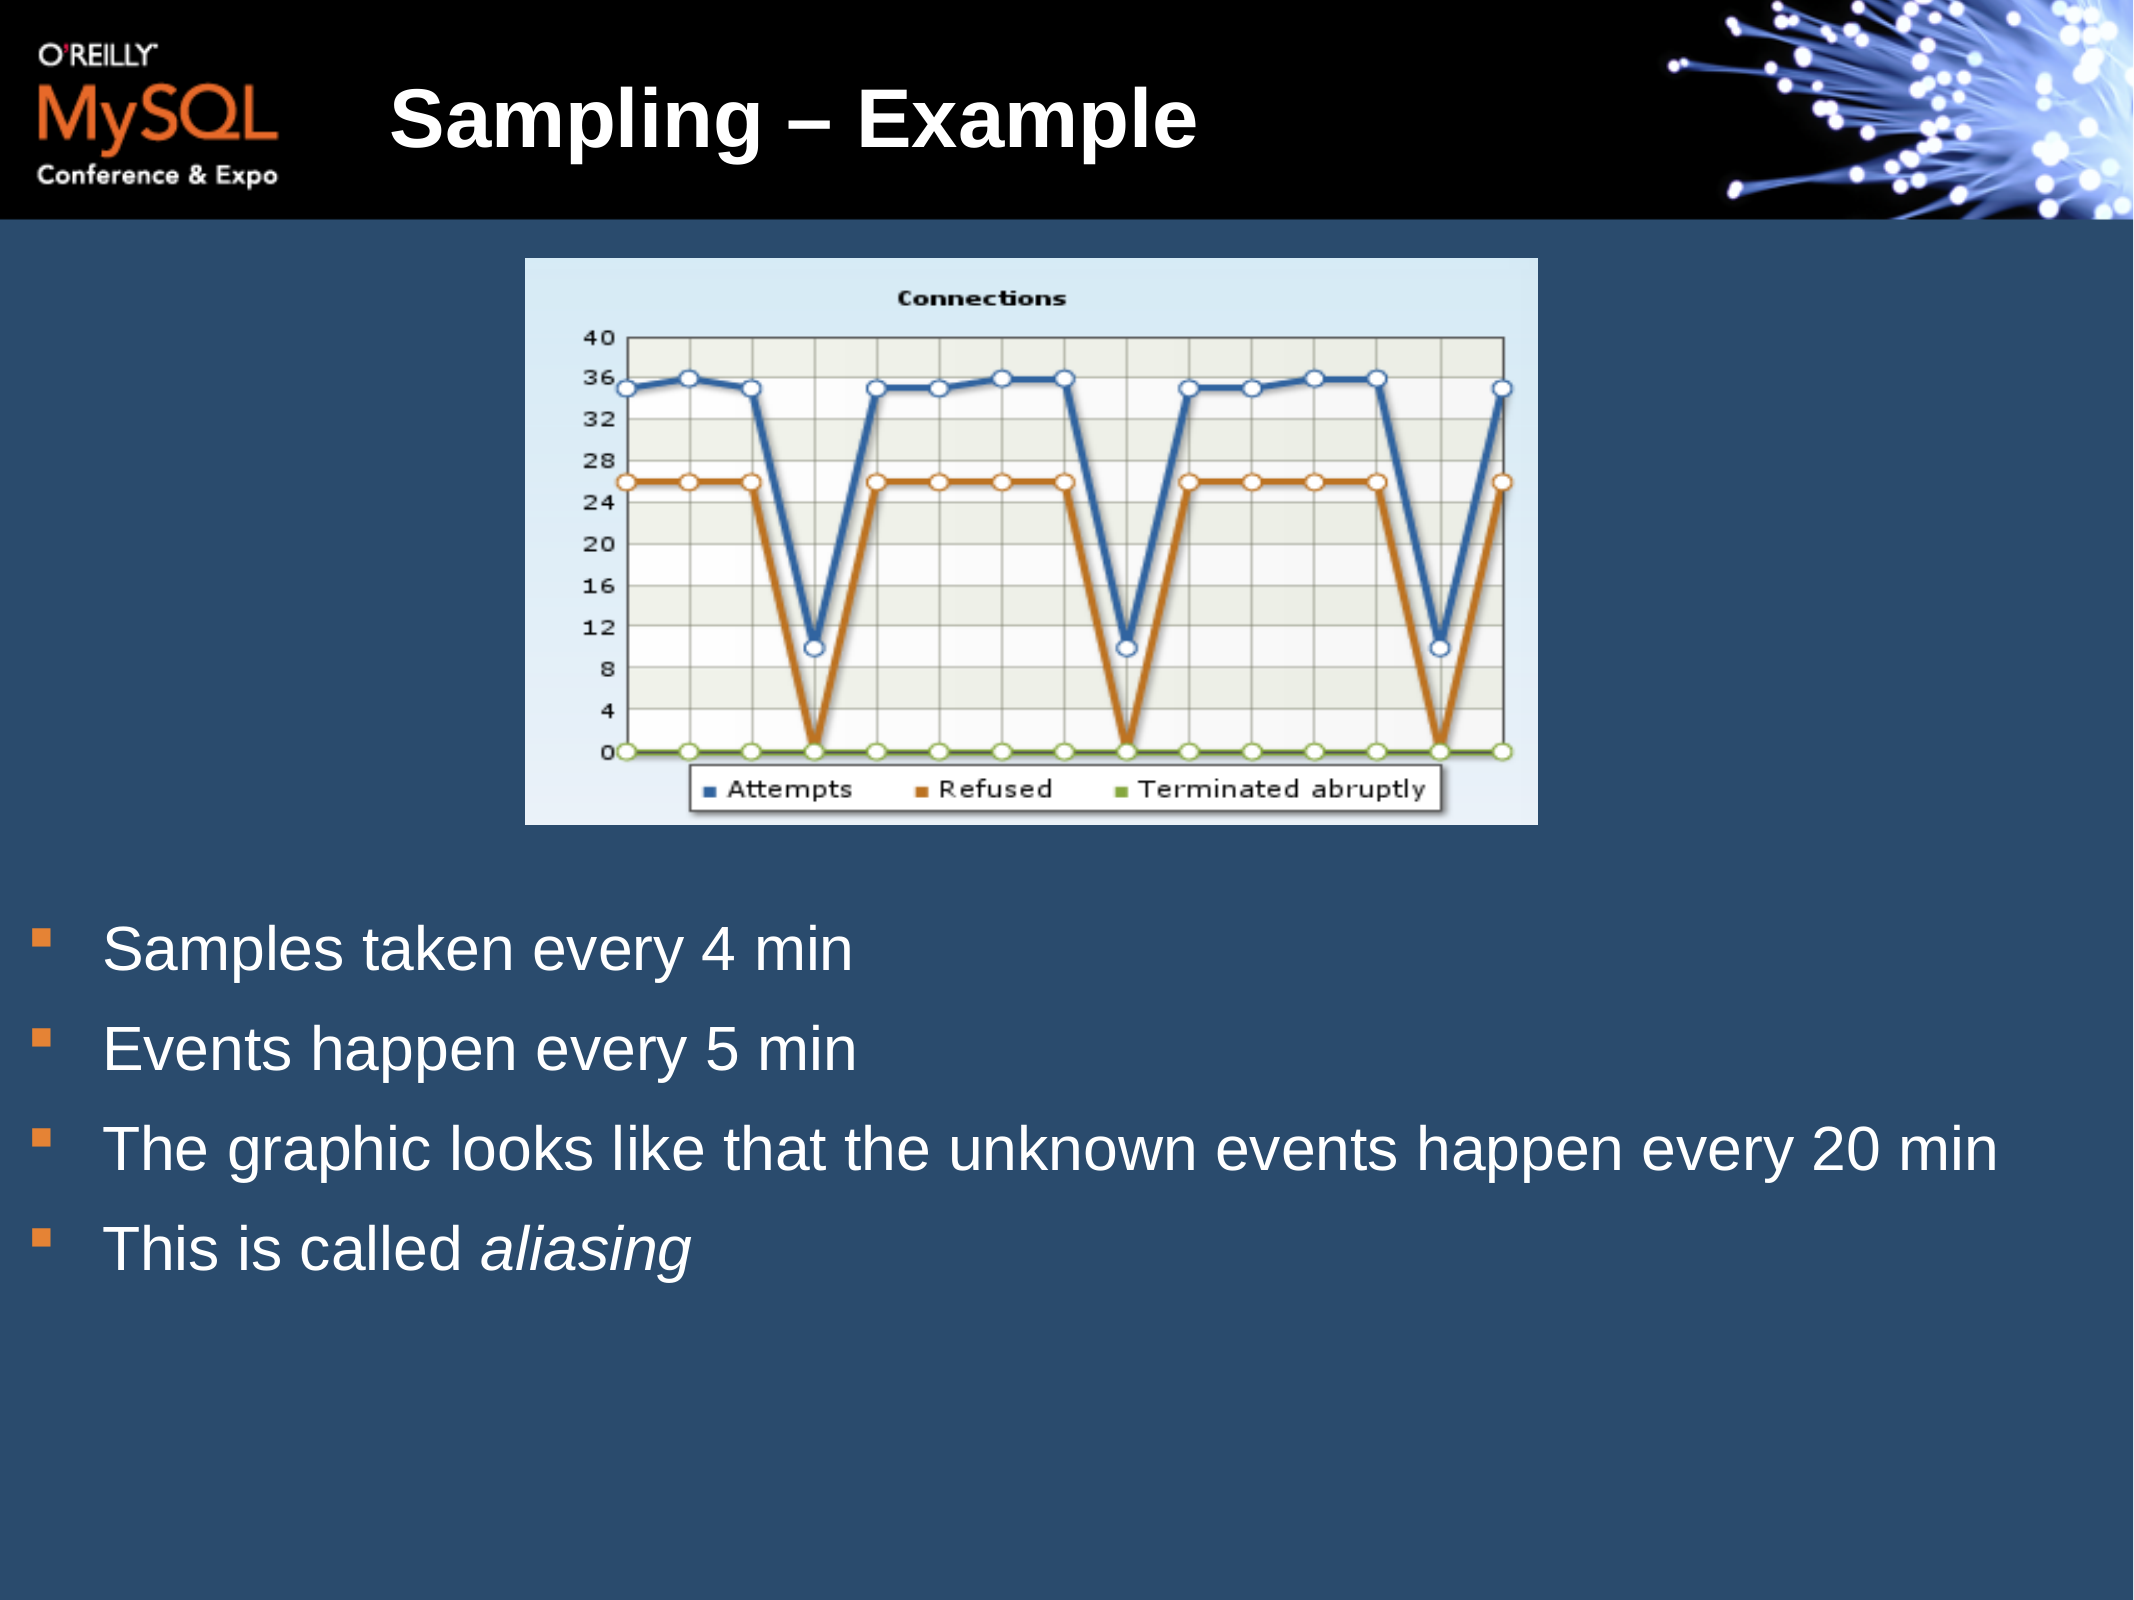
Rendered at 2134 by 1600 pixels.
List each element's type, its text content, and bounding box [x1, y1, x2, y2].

list Samples taken every 4 min Events happen every 5 min The graphic looks like that the unknown events happen every 20 min This is called aliasing [0, 900, 2100, 1538]
title Sampling – Example [381, 36, 2103, 193]
picture [0, 0, 2134, 1600]
